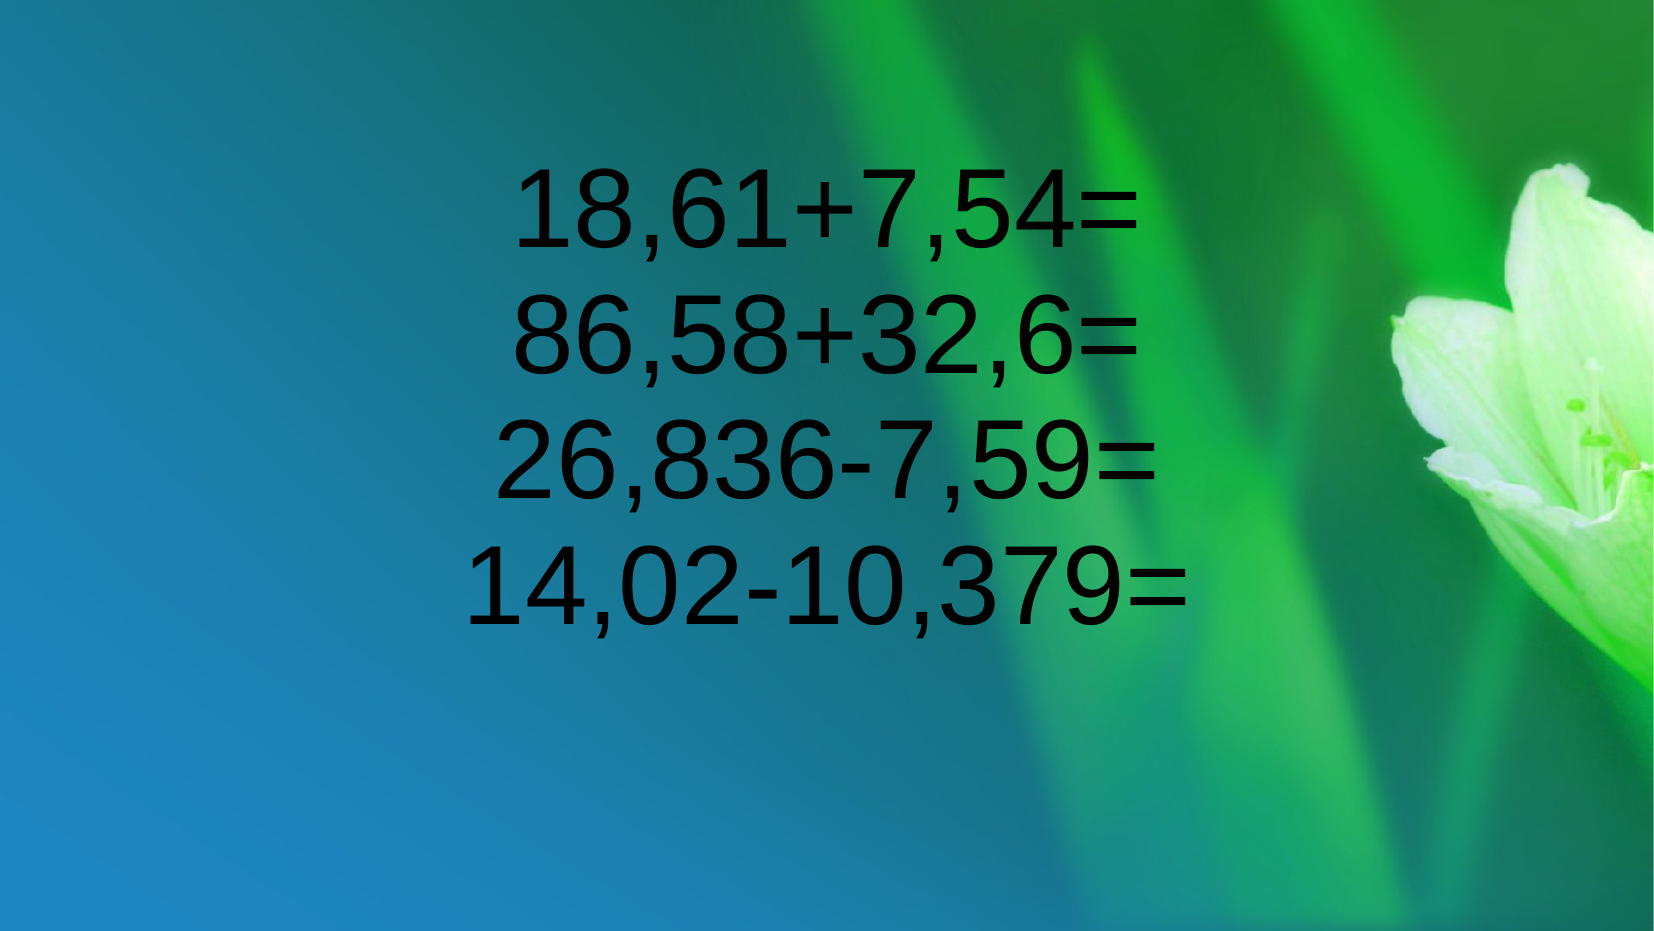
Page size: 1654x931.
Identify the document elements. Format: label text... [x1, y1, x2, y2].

picture [0, 0, 1654, 931]
subtitle 18,61+7,54= 86,58+32,6= 26,836-7,59= 14,02-10,379= [82, 37, 1571, 757]
